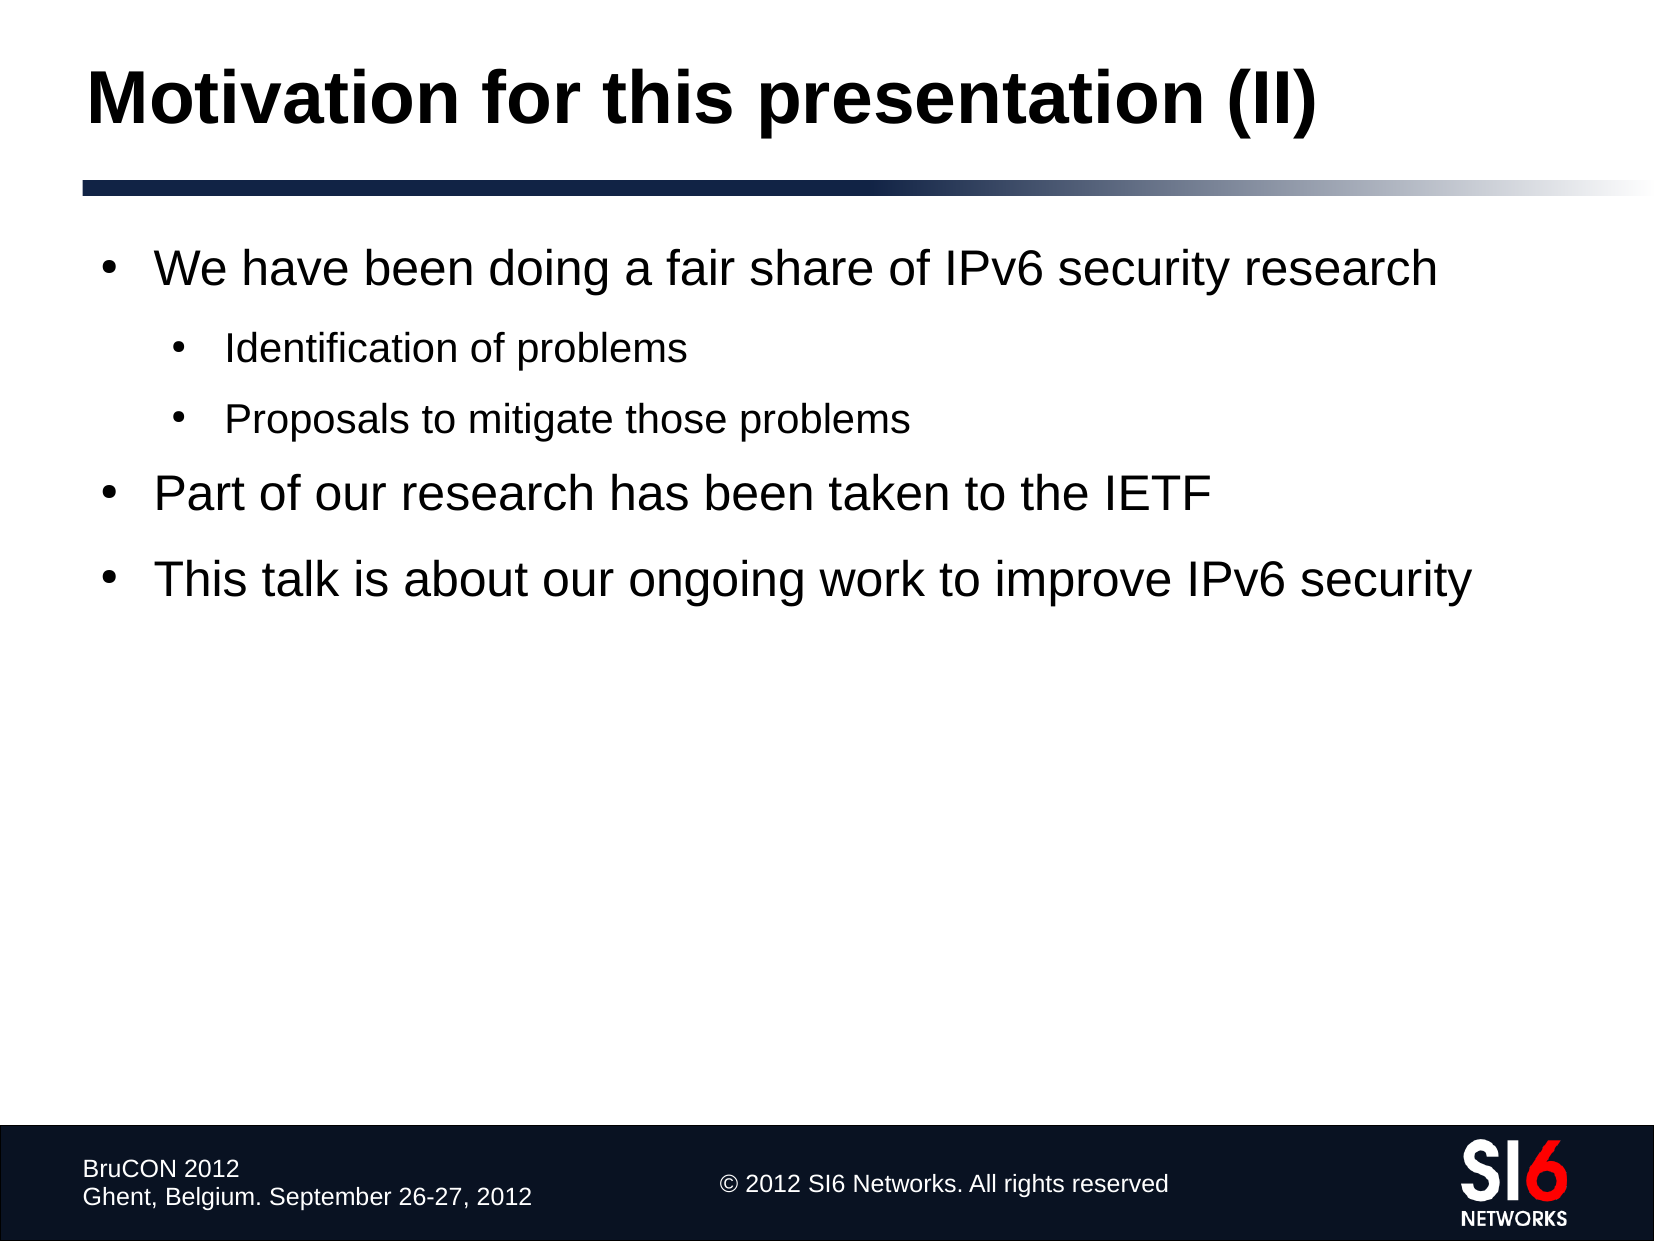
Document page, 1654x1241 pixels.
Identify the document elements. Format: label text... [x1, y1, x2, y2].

list We have been doing a fair share of IPv6 security research Identification of problems Proposals to mitigate those problems Part of our research has been taken to the IETF This talk is about our ongoing work to improve IPv6 security [82, 240, 1571, 1059]
picture [1461, 1139, 1567, 1226]
title Motivation for this presentation (II) [86, 30, 1576, 166]
